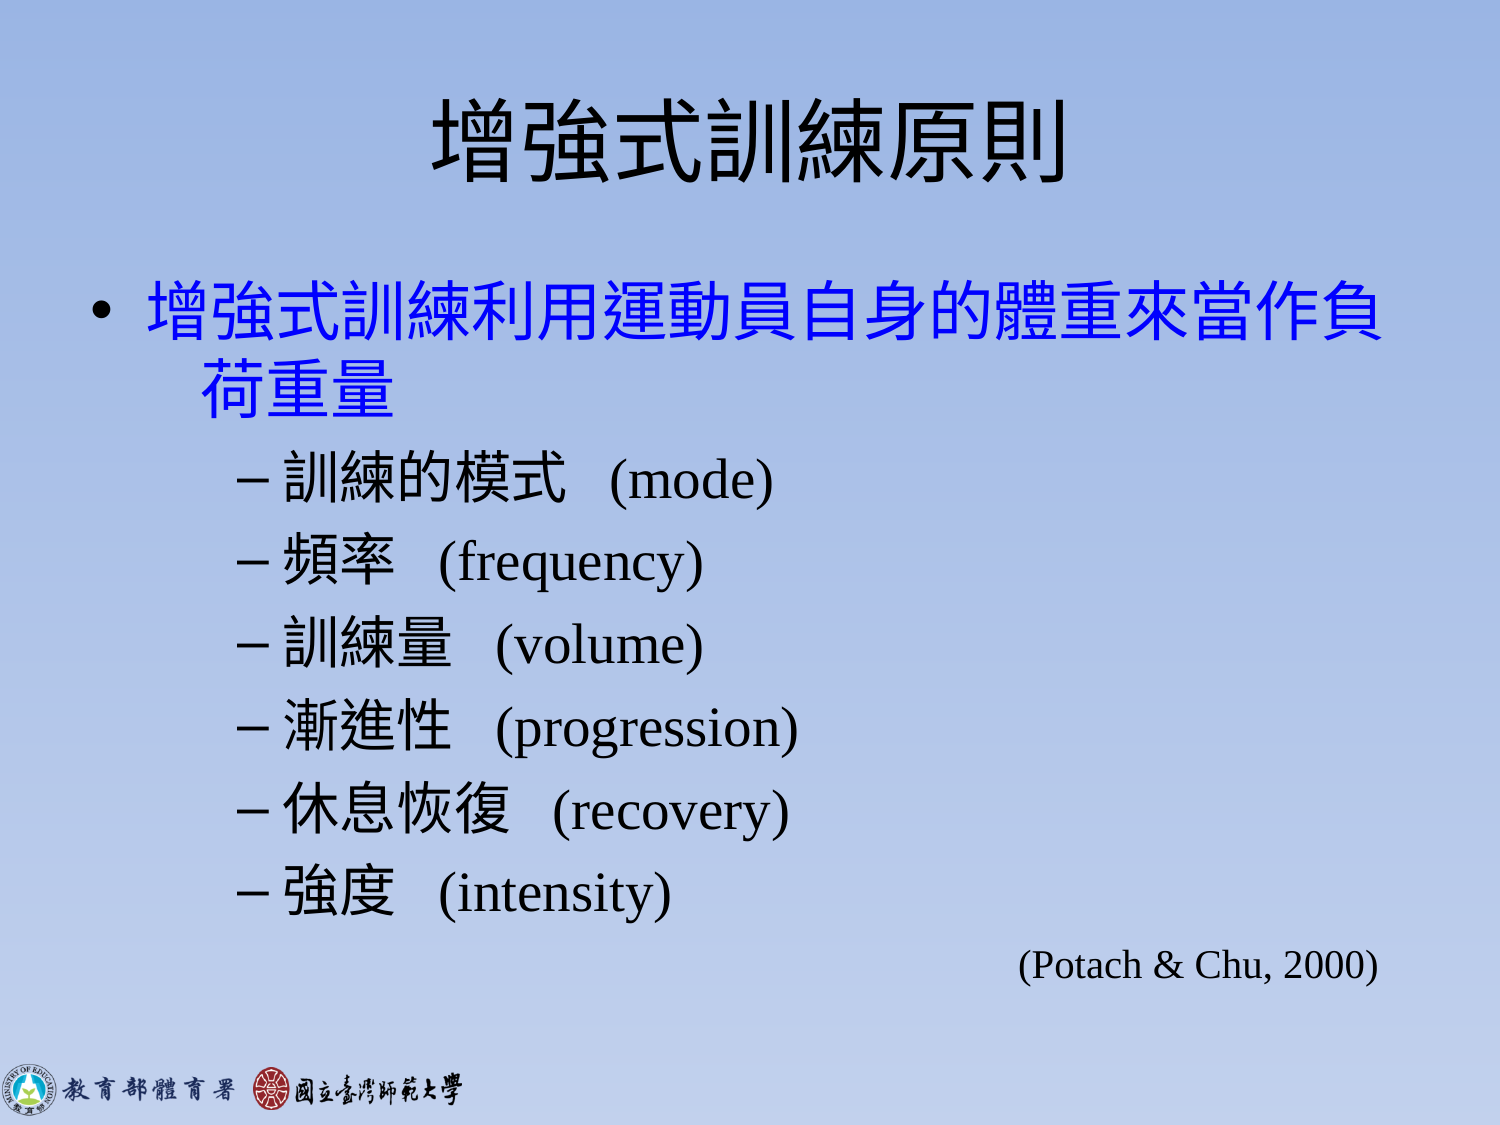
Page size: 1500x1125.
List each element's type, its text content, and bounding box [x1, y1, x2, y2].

title 增強式訓練原則 [75, 45, 1426, 233]
list 增強式訓練利用運動員自身的體重來當作負荷重量 訓練的模式 (mode) 頻率 (frequency) 訓練量 (volume) 漸進性 (progression) 休息恢復 (recovery) 強度 (intensity) (Potach & Chu, 2000) [75, 262, 1426, 1005]
